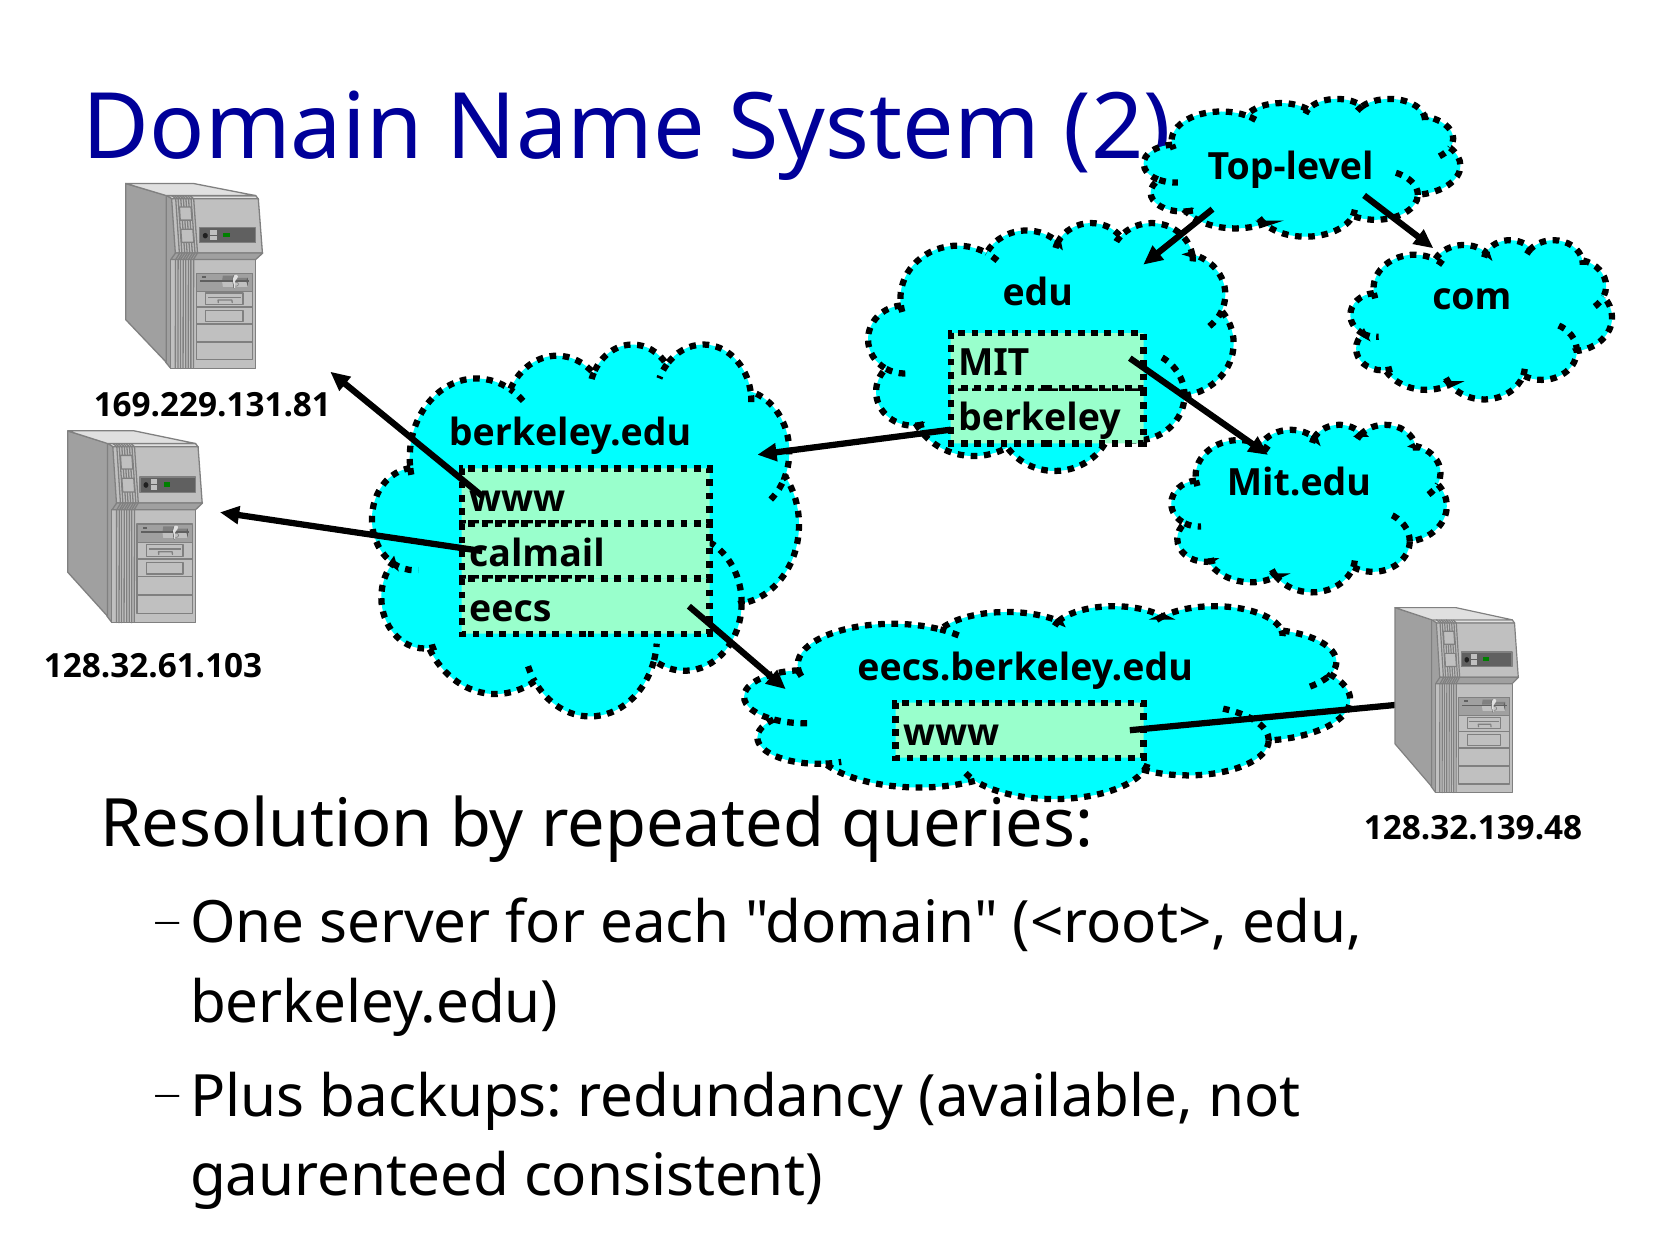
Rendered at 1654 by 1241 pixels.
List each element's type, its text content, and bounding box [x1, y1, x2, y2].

text_box calmail [461, 523, 710, 578]
list Resolution by repeated queries: One server for each "domain" (<root>, edu, berkeley.edu) Plus backups: redundancy (available, not gaurenteed consistent) [64, 775, 1576, 1241]
text_box edu [868, 223, 1234, 430]
text_box berkeley.edu [375, 539, 729, 717]
picture [1393, 606, 1521, 795]
text_box Mit.edu [1171, 424, 1447, 593]
text_box eecs [461, 578, 710, 634]
text_box berkeley.edu [412, 344, 800, 639]
text_box www [895, 702, 1144, 758]
picture [66, 429, 205, 625]
text_box edu [1144, 373, 1185, 440]
text_box www [461, 468, 710, 523]
text_box 128.32.61.103 [36, 636, 270, 692]
text_box edu [926, 434, 1105, 471]
text_box berkeley.edu [371, 442, 461, 544]
text_box berkeley [950, 389, 1144, 444]
text_box 128.32.139.48 [1356, 798, 1590, 854]
text_box Top-level [1143, 98, 1461, 237]
picture [124, 182, 265, 371]
text_box 169.229.131.81 [86, 375, 339, 431]
text_box MIT [950, 333, 1144, 389]
title Domain Name System (2) [82, 29, 1571, 218]
text_box eecs.berkeley.edu [744, 606, 1351, 800]
text_box com [1350, 240, 1613, 400]
